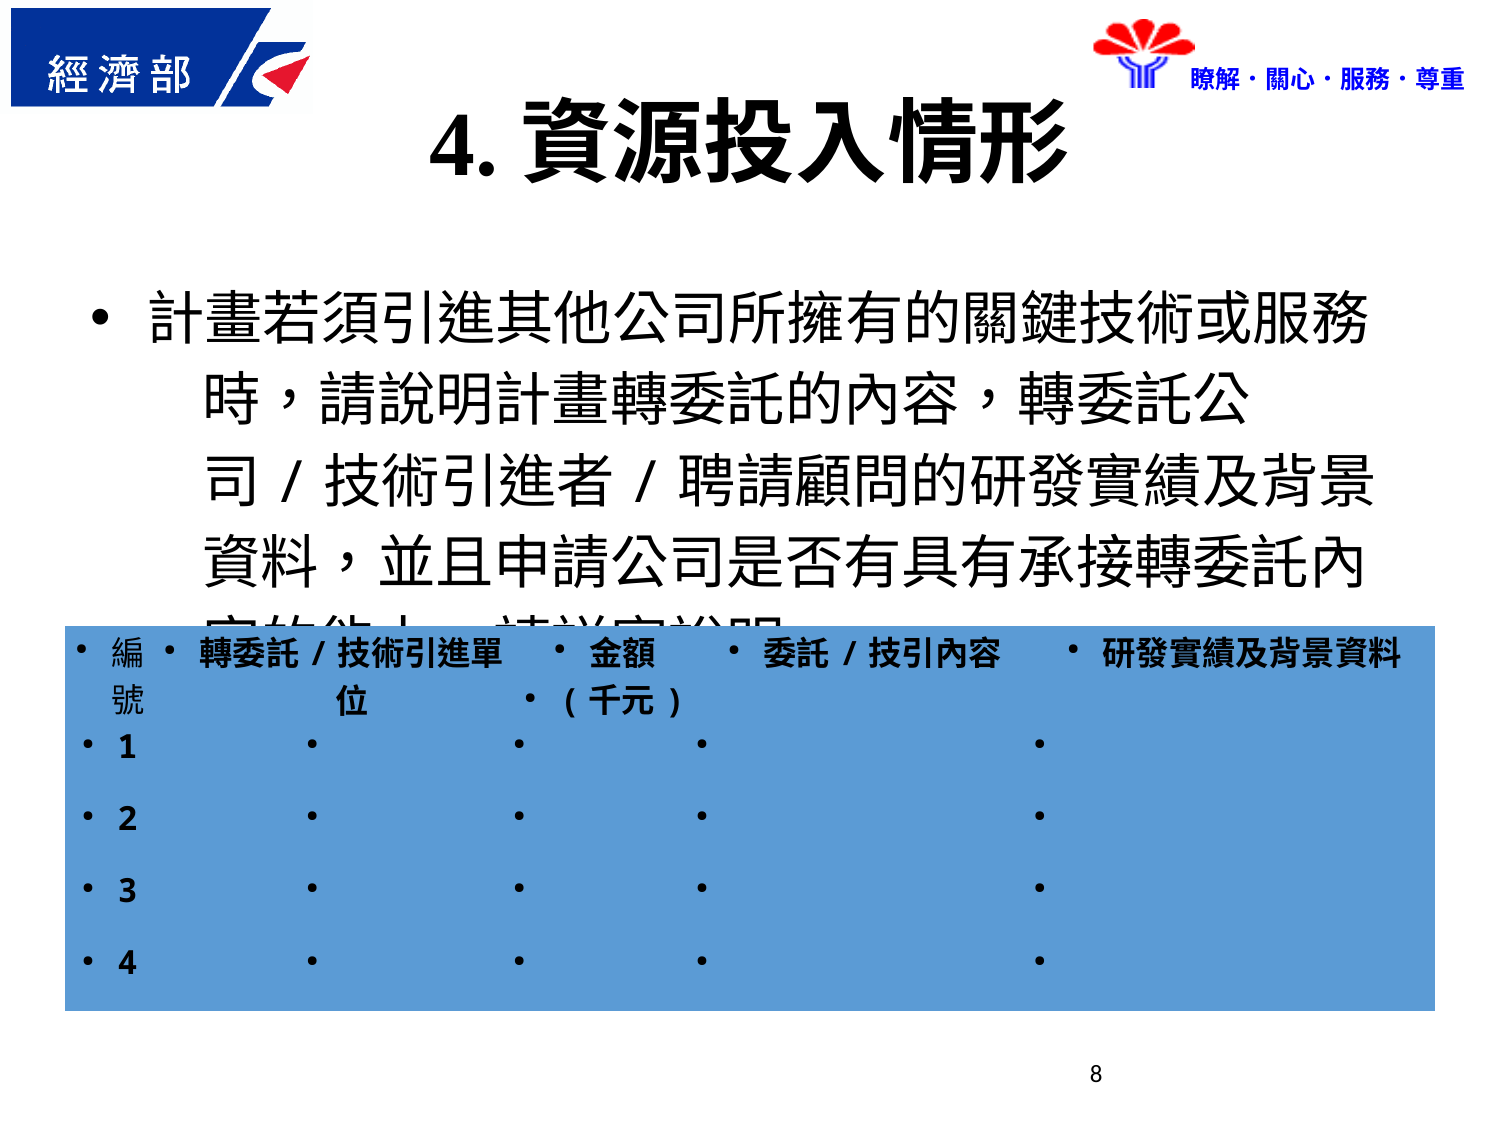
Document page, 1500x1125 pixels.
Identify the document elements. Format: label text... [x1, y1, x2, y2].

table_cell [155, 723, 513, 795]
table_header 研發實績及背景資料 [1034, 626, 1435, 723]
table_cell 1 [65, 723, 155, 795]
table_cell [513, 795, 696, 867]
table_cell [696, 867, 1034, 939]
table_cell [155, 939, 513, 1011]
table_cell [696, 939, 1034, 1011]
table_cell [155, 795, 513, 867]
table_cell [1034, 795, 1435, 867]
table_header 編號 [65, 626, 155, 723]
table_cell [513, 867, 696, 939]
table_cell 2 [65, 795, 155, 867]
text_box [1074, 1042, 1426, 1103]
table_cell [1034, 939, 1435, 1011]
title 4.資源投入情形 [75, 45, 1426, 233]
table_cell [155, 867, 513, 939]
table_cell 3 [65, 867, 155, 939]
table_cell [696, 723, 1034, 795]
table_cell [1034, 867, 1435, 939]
table_header 委託/技引內容 [696, 626, 1034, 723]
table_cell [1034, 723, 1435, 795]
table_cell [696, 795, 1034, 867]
table_cell [513, 723, 696, 795]
table_header 轉委託/技術引進單位 [155, 626, 513, 723]
list 計畫若須引進其他公司所擁有的關鍵技術或服務時，請說明計畫轉委託的內容，轉委託公司/技術引進者/聘請顧問的研發實績及背景資料，並且申請公司是否有具有承接轉委託內容的能力，請詳實說明。 [88, 196, 1439, 622]
table_cell [513, 939, 696, 1011]
table_cell 4 [65, 939, 155, 1011]
table_header 金額 (千元) [513, 626, 696, 723]
